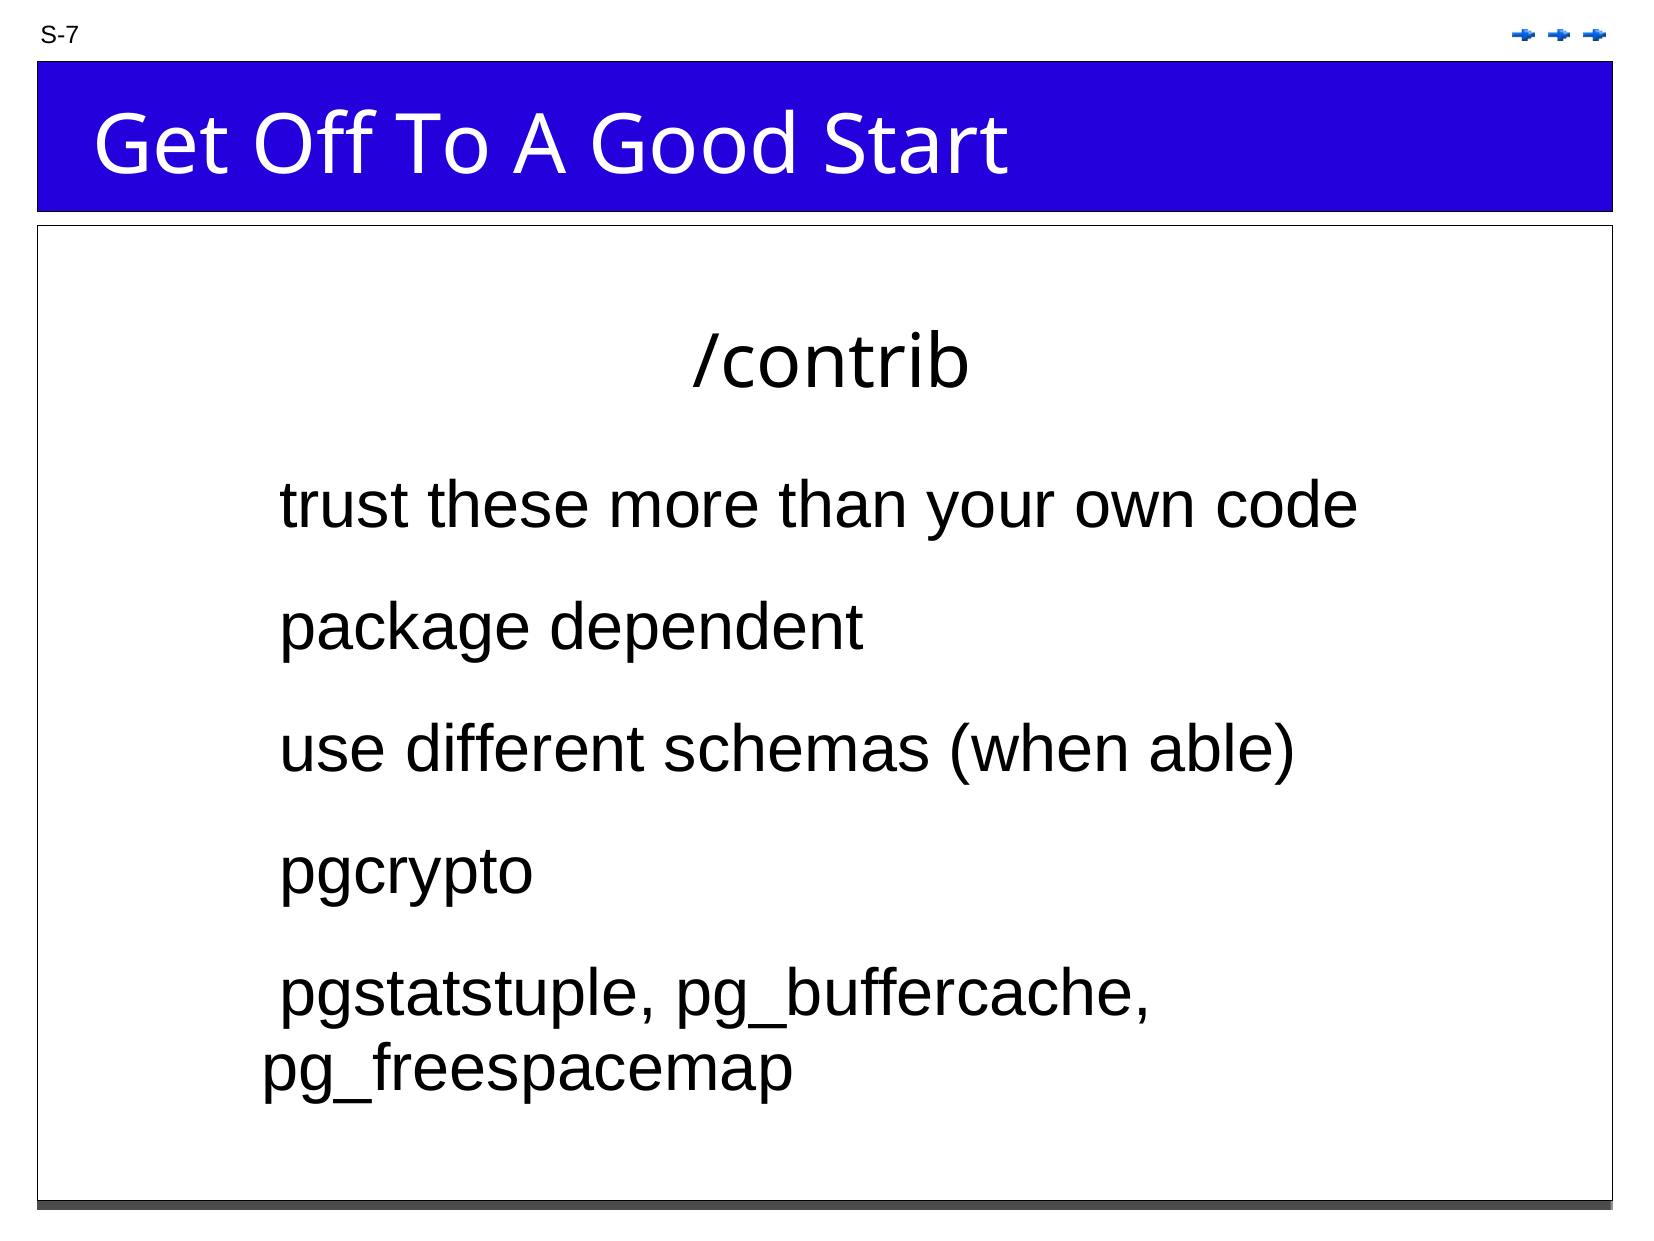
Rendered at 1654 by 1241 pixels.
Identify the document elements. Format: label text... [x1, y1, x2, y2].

text_box Get Off To A Good Start [77, 77, 982, 193]
picture [1548, 29, 1570, 41]
picture [1512, 29, 1535, 41]
text_box [37, 225, 1613, 1201]
text_box /contrib [678, 300, 976, 405]
text_box [37, 61, 1613, 212]
text_box trust these more than your own code package dependent use different schemas (when able) pgcrypto pgstatstuple, pg_buffercache, pg_freespacemap [246, 459, 1419, 1113]
picture [1583, 29, 1606, 41]
text_box S-7 [25, 13, 113, 70]
